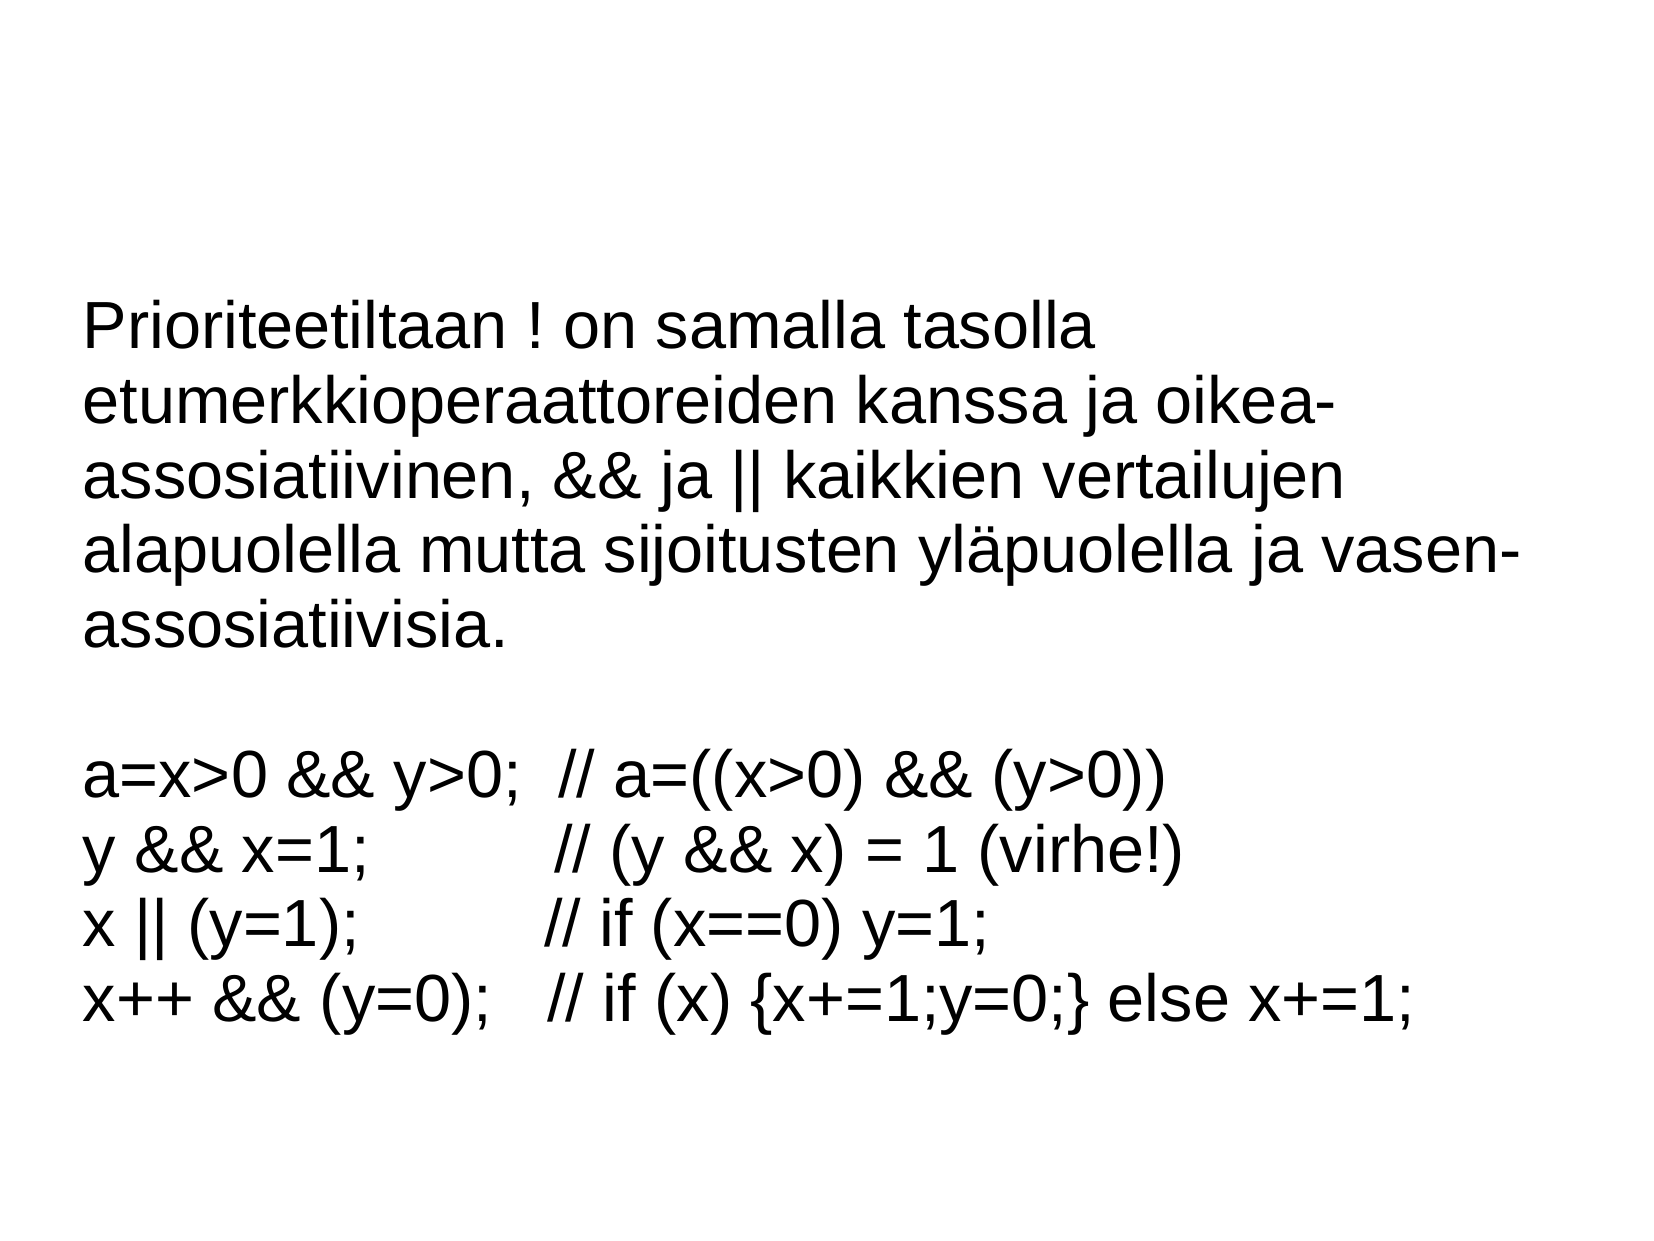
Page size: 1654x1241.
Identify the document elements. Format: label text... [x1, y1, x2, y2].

text_box Prioriteetiltaan ! on samalla tasolla etumerkkioperaattoreiden kanssa ja oikea-assosiatiivinen, && ja || kaikkien vertailujen alapuolella mutta sijoitusten yläpuolella ja vasen-assosiatiivisia. a=x>0 && y>0; // a=((x>0) && (y>0)) y && x=1; // (y && x) = 1 (virhe!) x || (y=1); // if (x==0) y=1; x++ && (y=0); // if (x) {x+=1;y=0;} else x+=1; [82, 288, 1571, 1111]
